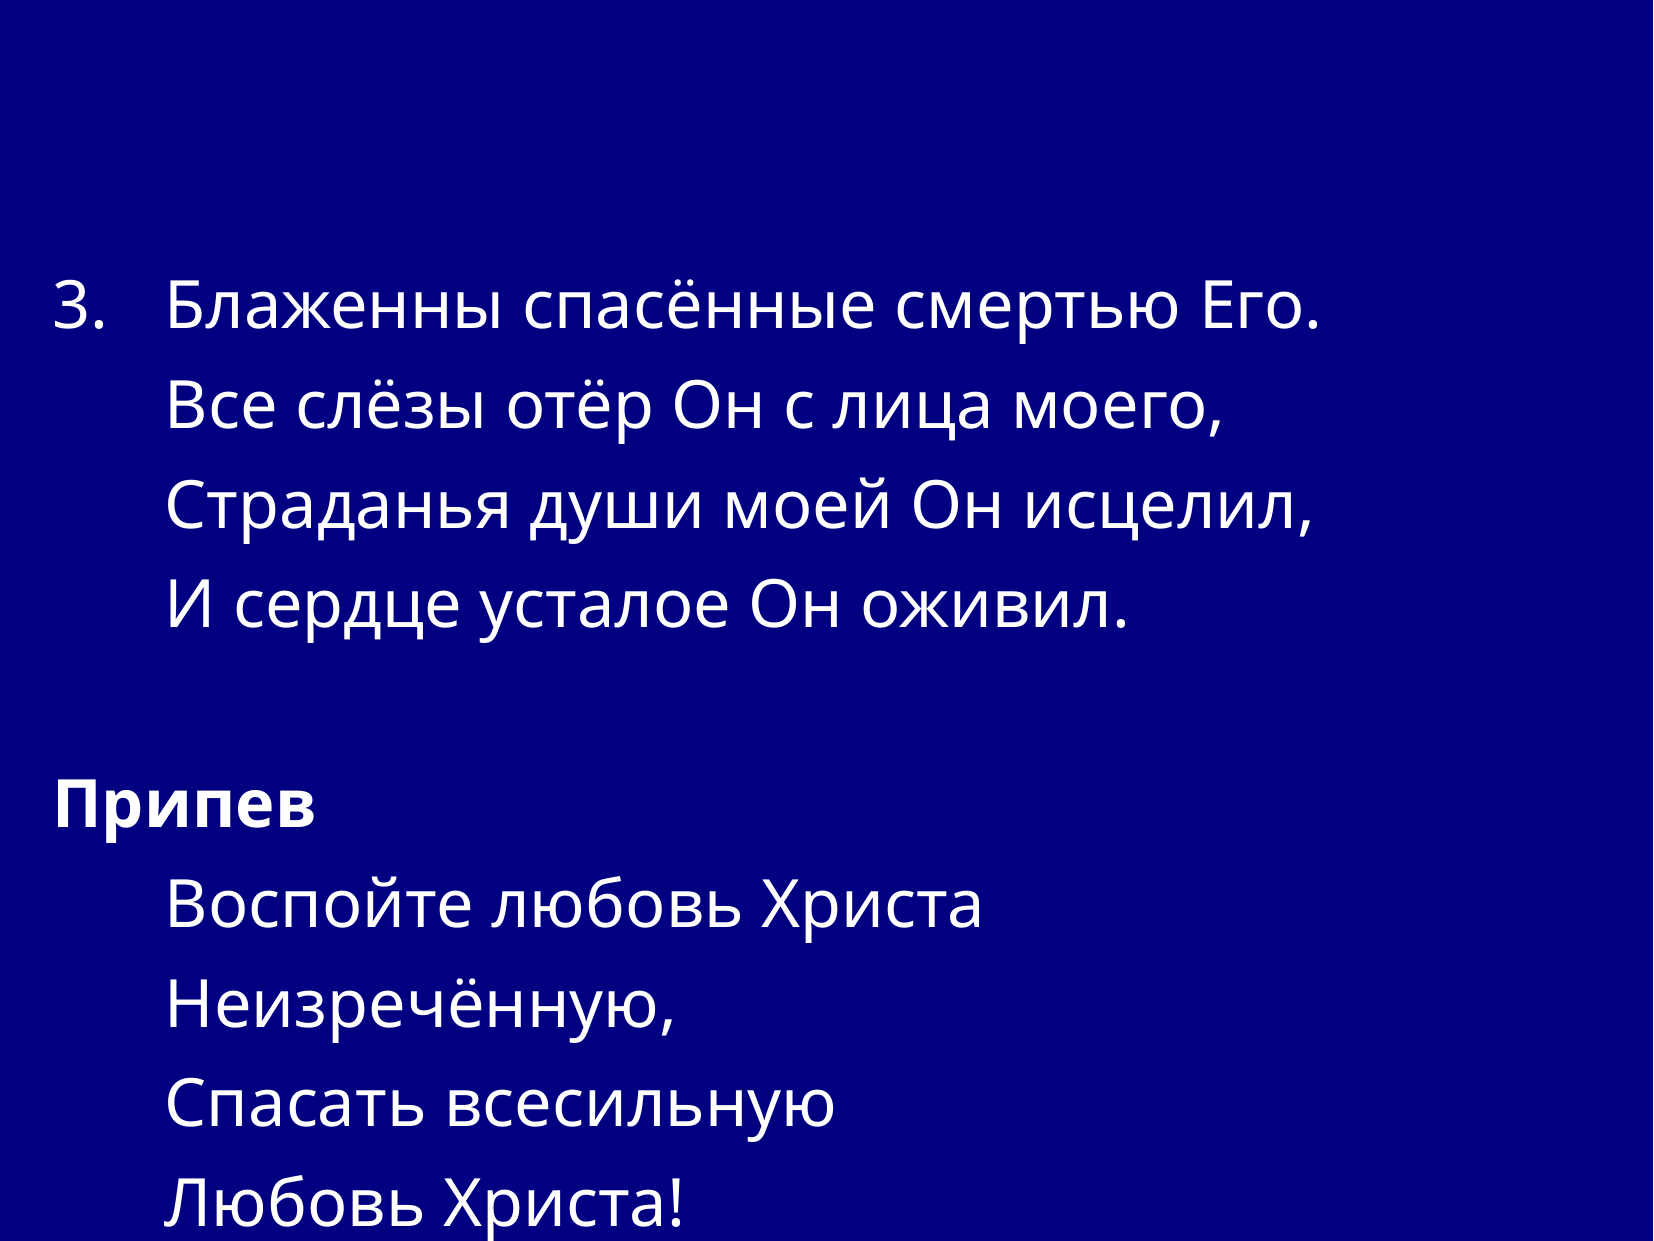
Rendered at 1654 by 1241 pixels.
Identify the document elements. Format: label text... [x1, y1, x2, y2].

text_box 3. Блаженны спасённые смертью Его. Все слёзы отёр Он с лица моего, Страданья души моей Он исцелил, И сердце усталое Он оживил. Припев Воспойте любовь Христа Неизречённую, Спасать всесильную Любовь Христа! [37, 150, 1576, 1163]
